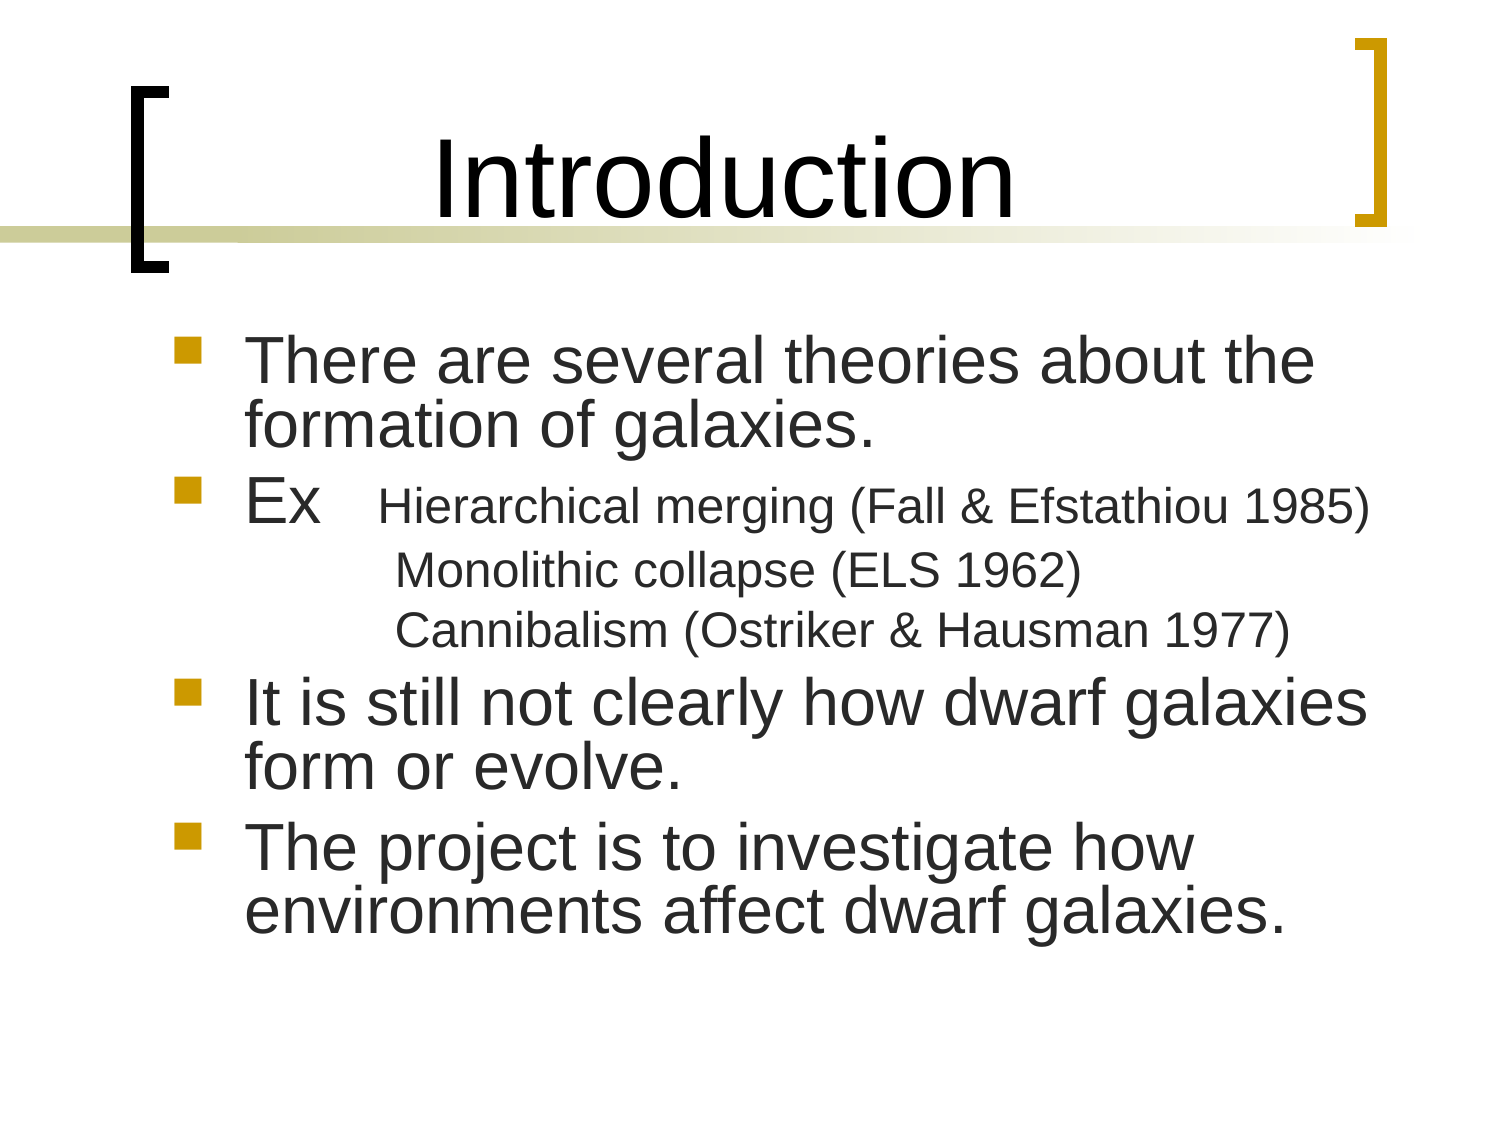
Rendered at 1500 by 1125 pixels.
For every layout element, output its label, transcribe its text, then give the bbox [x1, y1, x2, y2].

list There are several theories about the formation of galaxies. Ex Hierarchical merging (Fall & Efstathiou 1985) Monolithic collapse (ELS 1962) Cannibalism (Ostriker & Hausman 1977) It is still not clearly how dwarf galaxies form or evolve. The project is to investigate how environments affect dwarf galaxies. [155, 324, 1413, 1000]
title Introduction [152, 15, 1328, 248]
